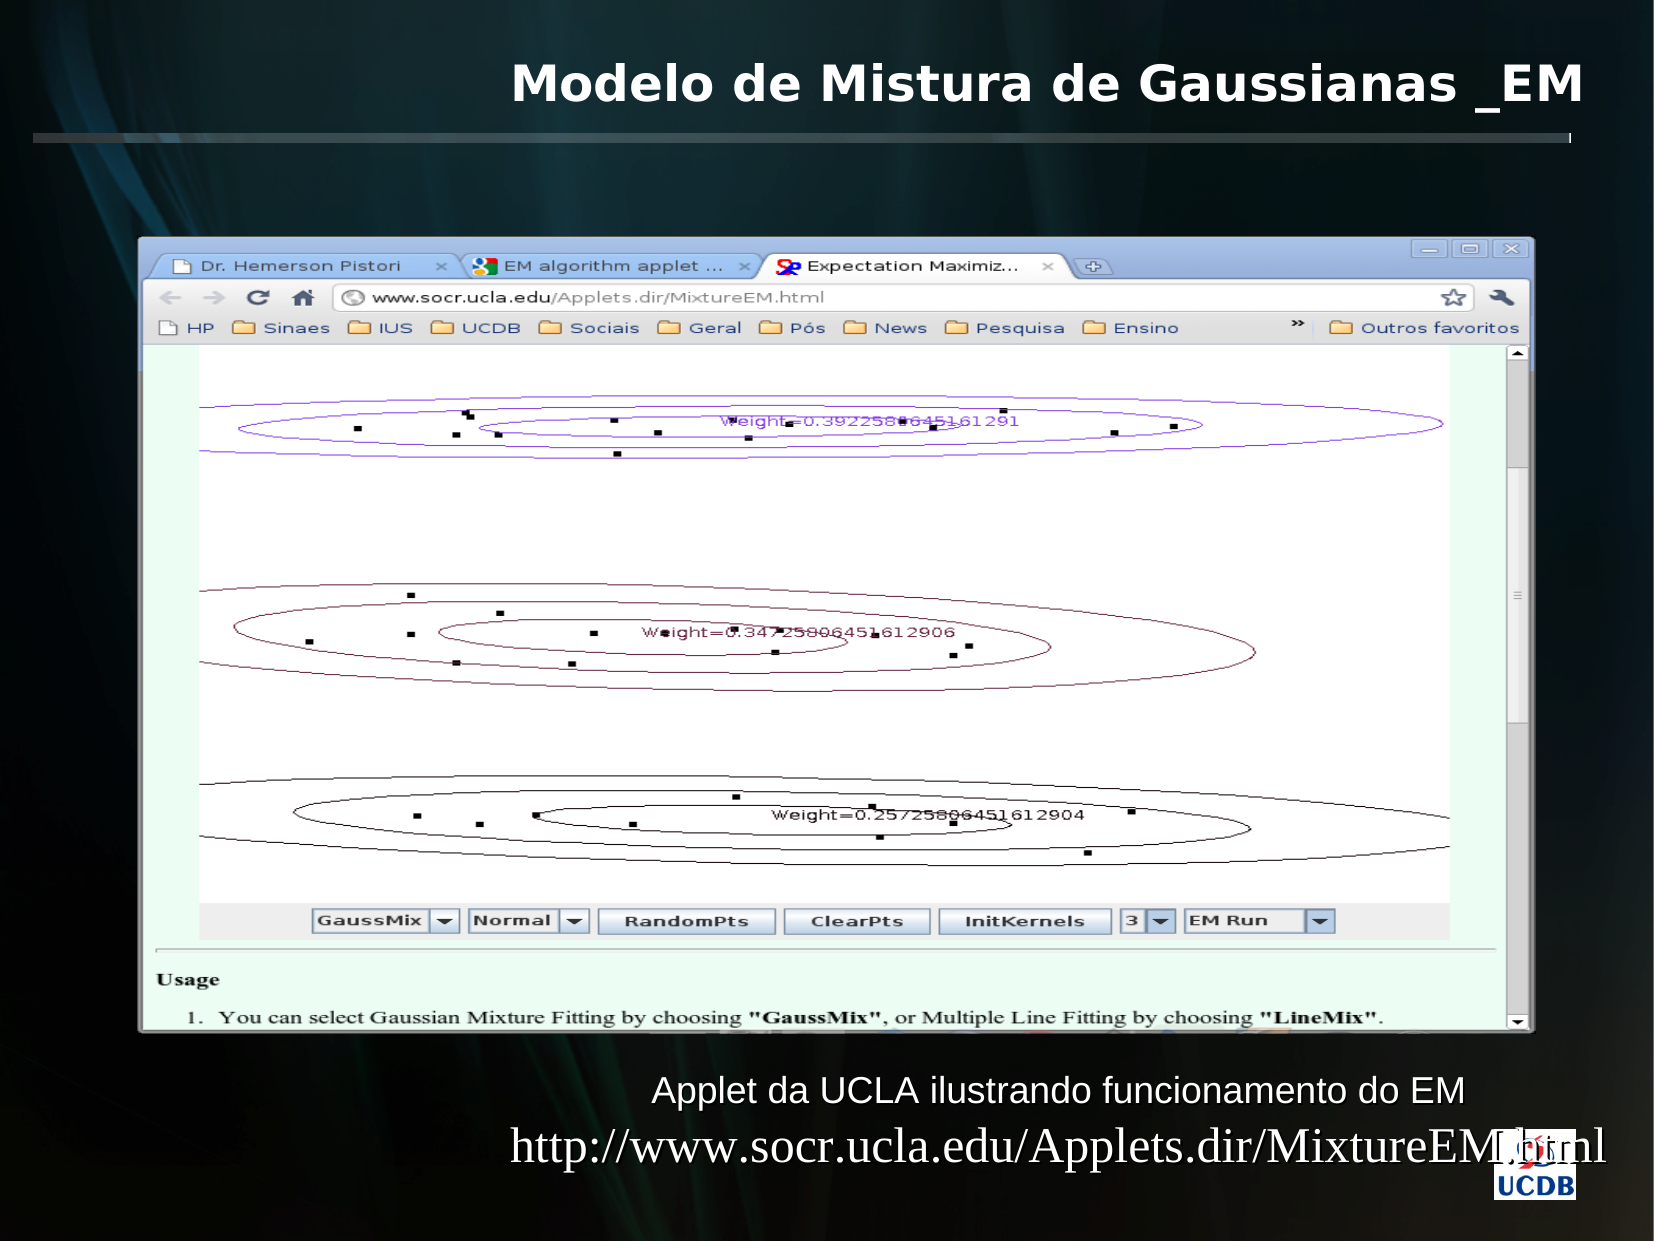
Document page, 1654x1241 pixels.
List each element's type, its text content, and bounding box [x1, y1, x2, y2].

picture [0, 0, 1654, 1241]
text_box Modelo de Mistura de Gaussianas _EM [495, 45, 759, 119]
text_box Applet da UCLA ilustrando funcionamento do EM http://www.socr.ucla.edu/Applets.dir/MixtureEM.html [495, 1062, 1122, 1120]
